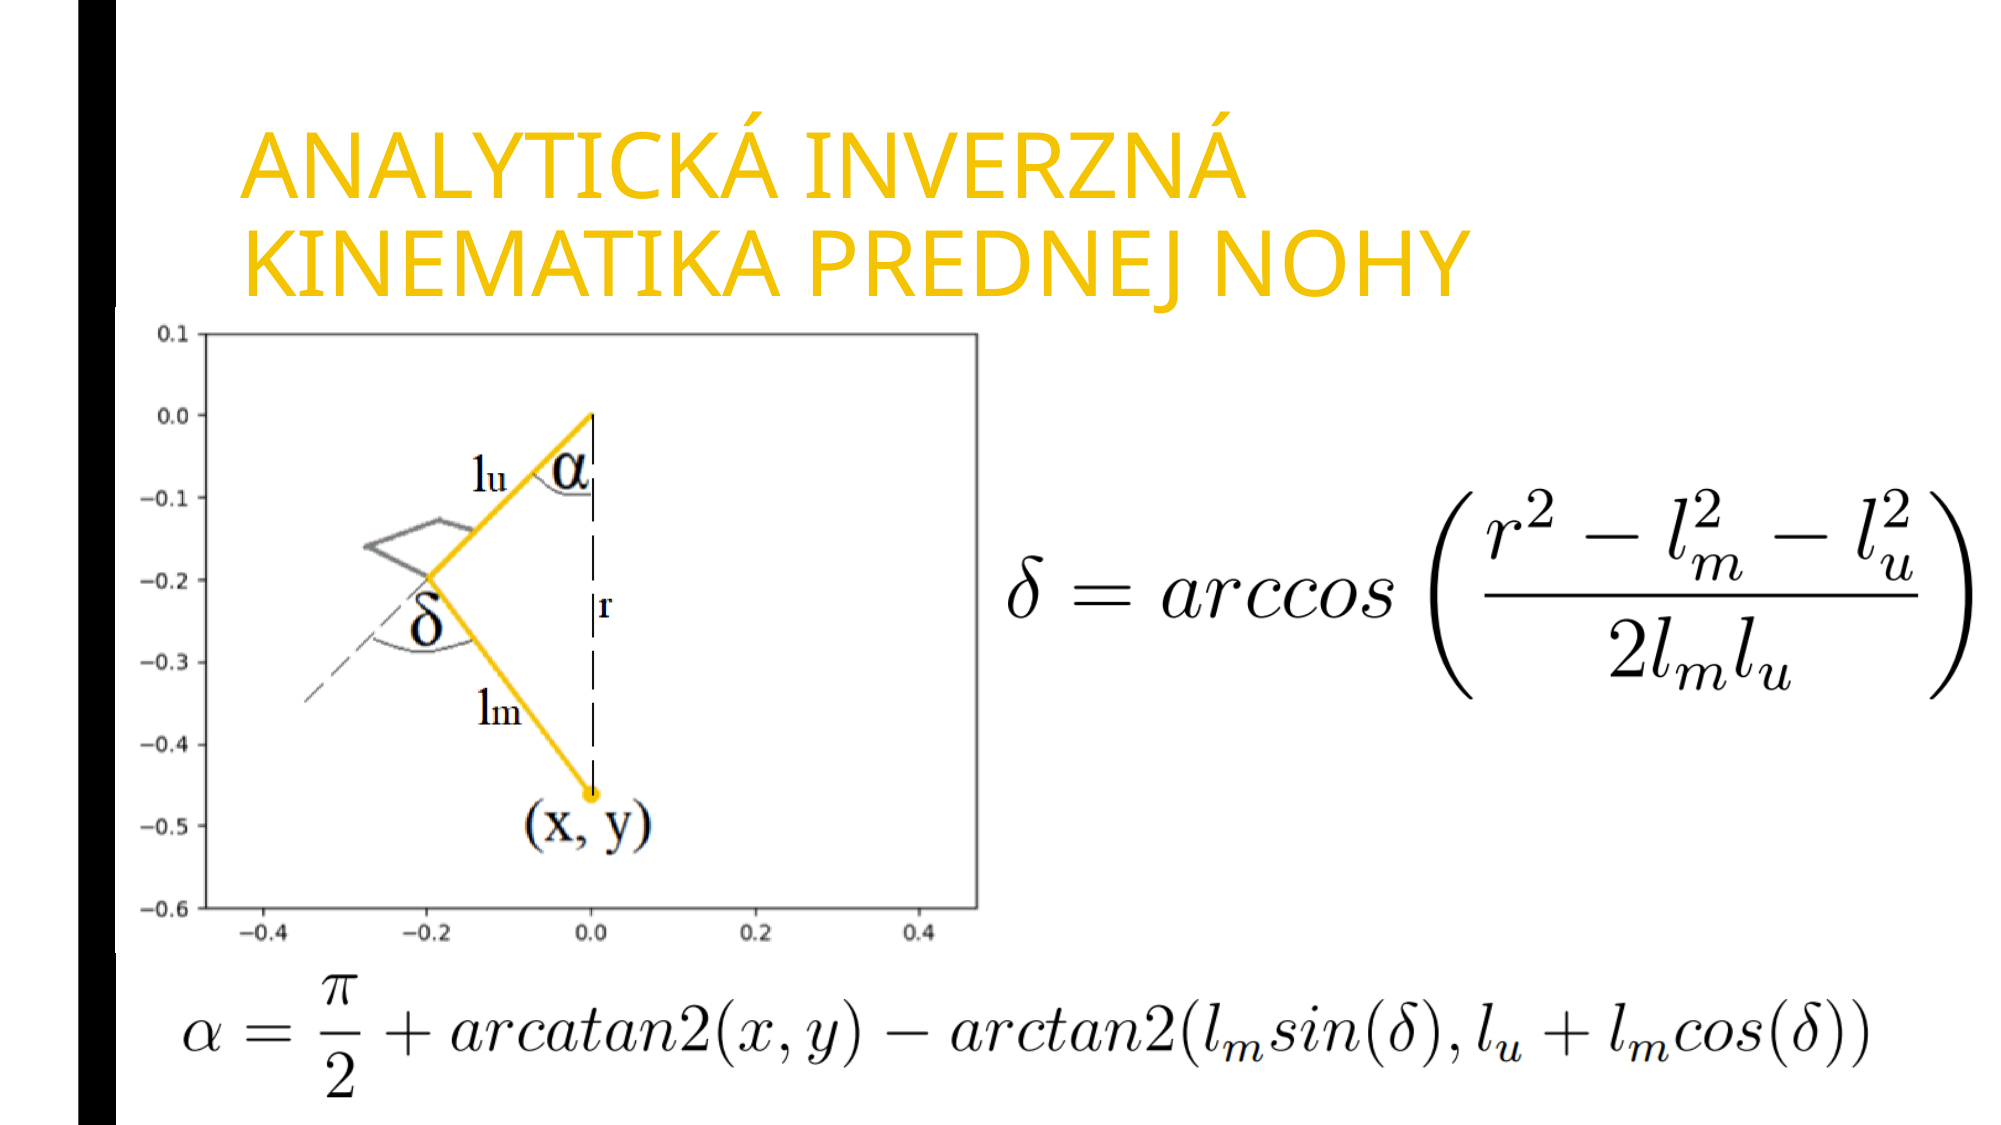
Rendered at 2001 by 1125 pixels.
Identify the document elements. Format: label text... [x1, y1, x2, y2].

picture [115, 307, 2000, 1116]
title ANALYTICKÁ INVERZNÁ KINEMATIKA PREDNEJ NOHY [225, 112, 1800, 357]
